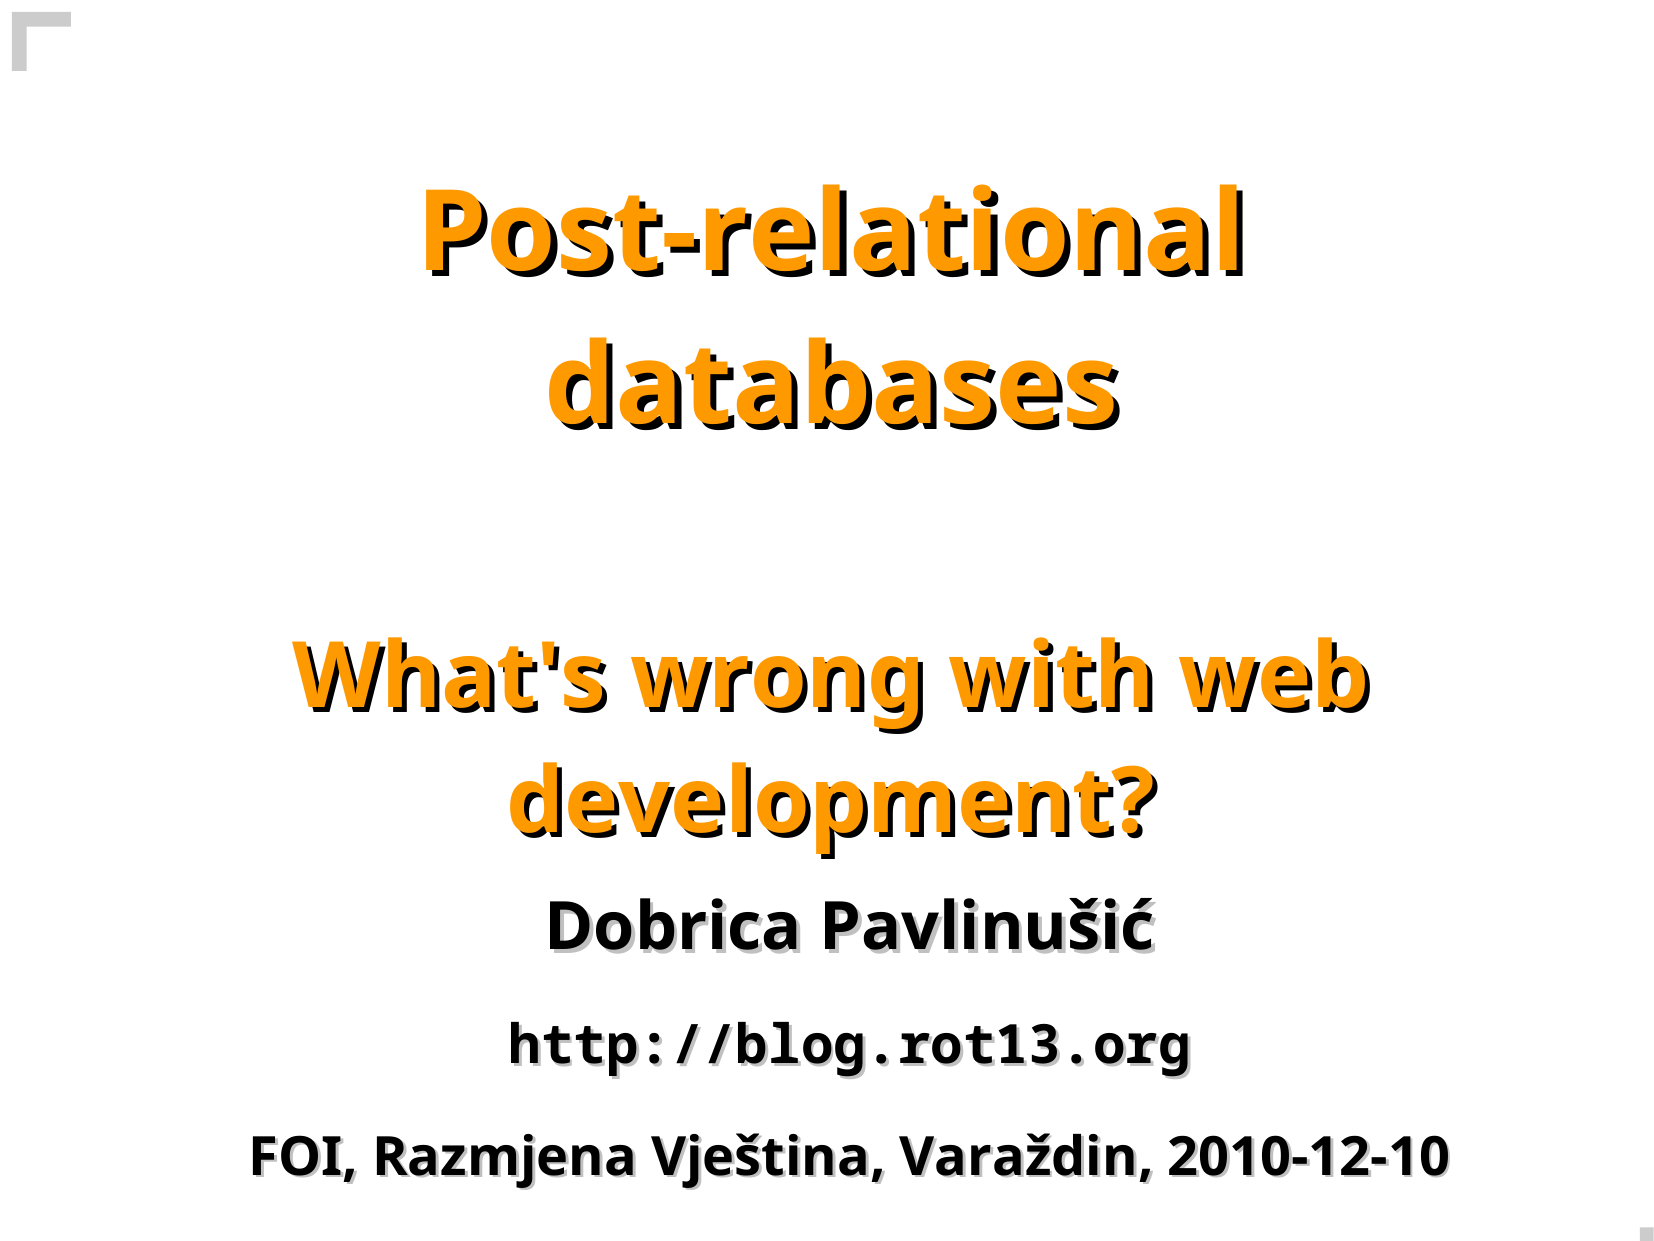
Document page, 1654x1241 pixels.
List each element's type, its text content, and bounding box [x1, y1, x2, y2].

list Dobrica Pavlinušić http://blog.rot13.org FOI, Razmjena Vještina, Varaždin, 2010-12-10 [121, 787, 1561, 1201]
title Post-relational databases What's wrong with web development? [125, 184, 1538, 787]
